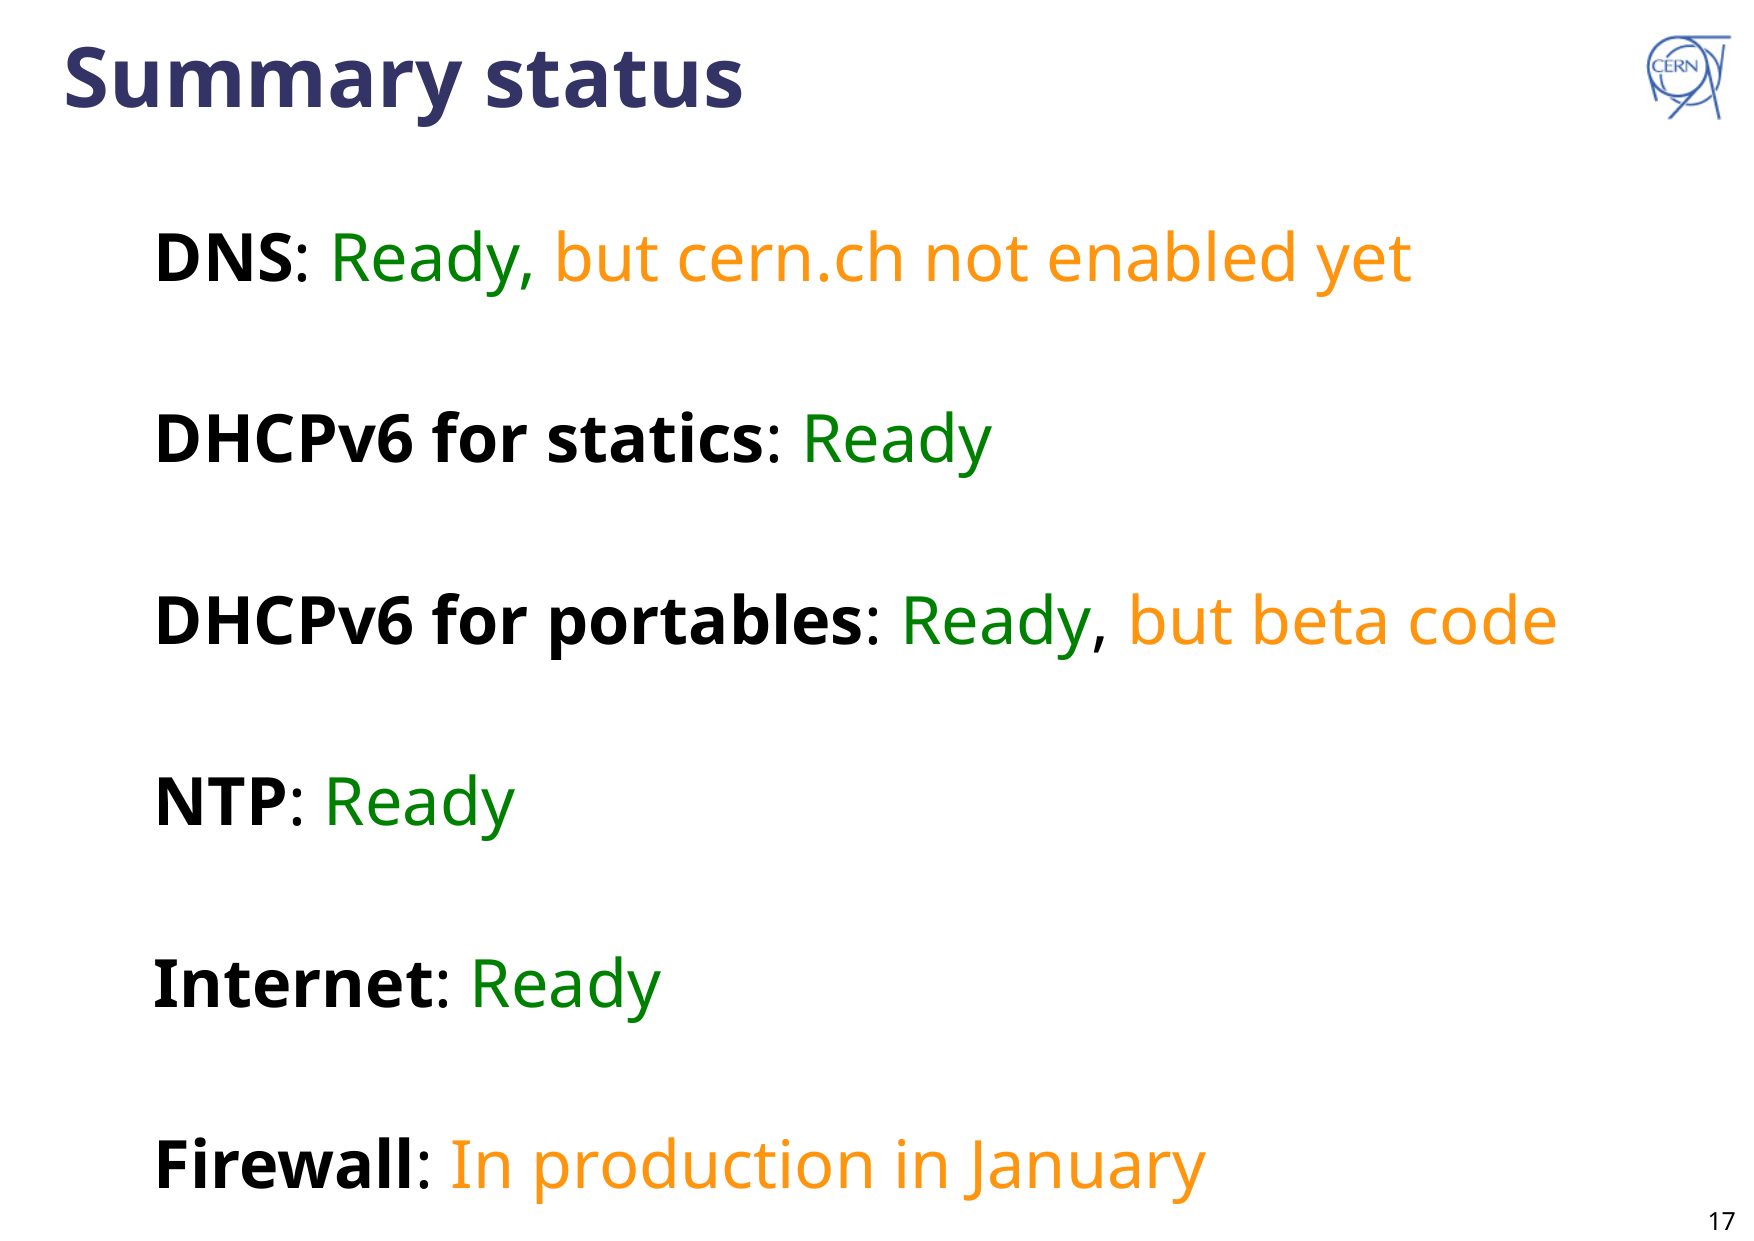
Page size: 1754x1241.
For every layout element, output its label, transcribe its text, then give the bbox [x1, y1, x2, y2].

picture [1646, 34, 1732, 120]
text_box DNS: Ready, but cern.ch not enabled yet DHCPv6 for statics: Ready DHCPv6 for portables: Ready, but beta code NTP: Ready Internet: Ready Firewall: In production in January [138, 202, 1613, 1109]
title Summary status [63, 0, 1621, 166]
